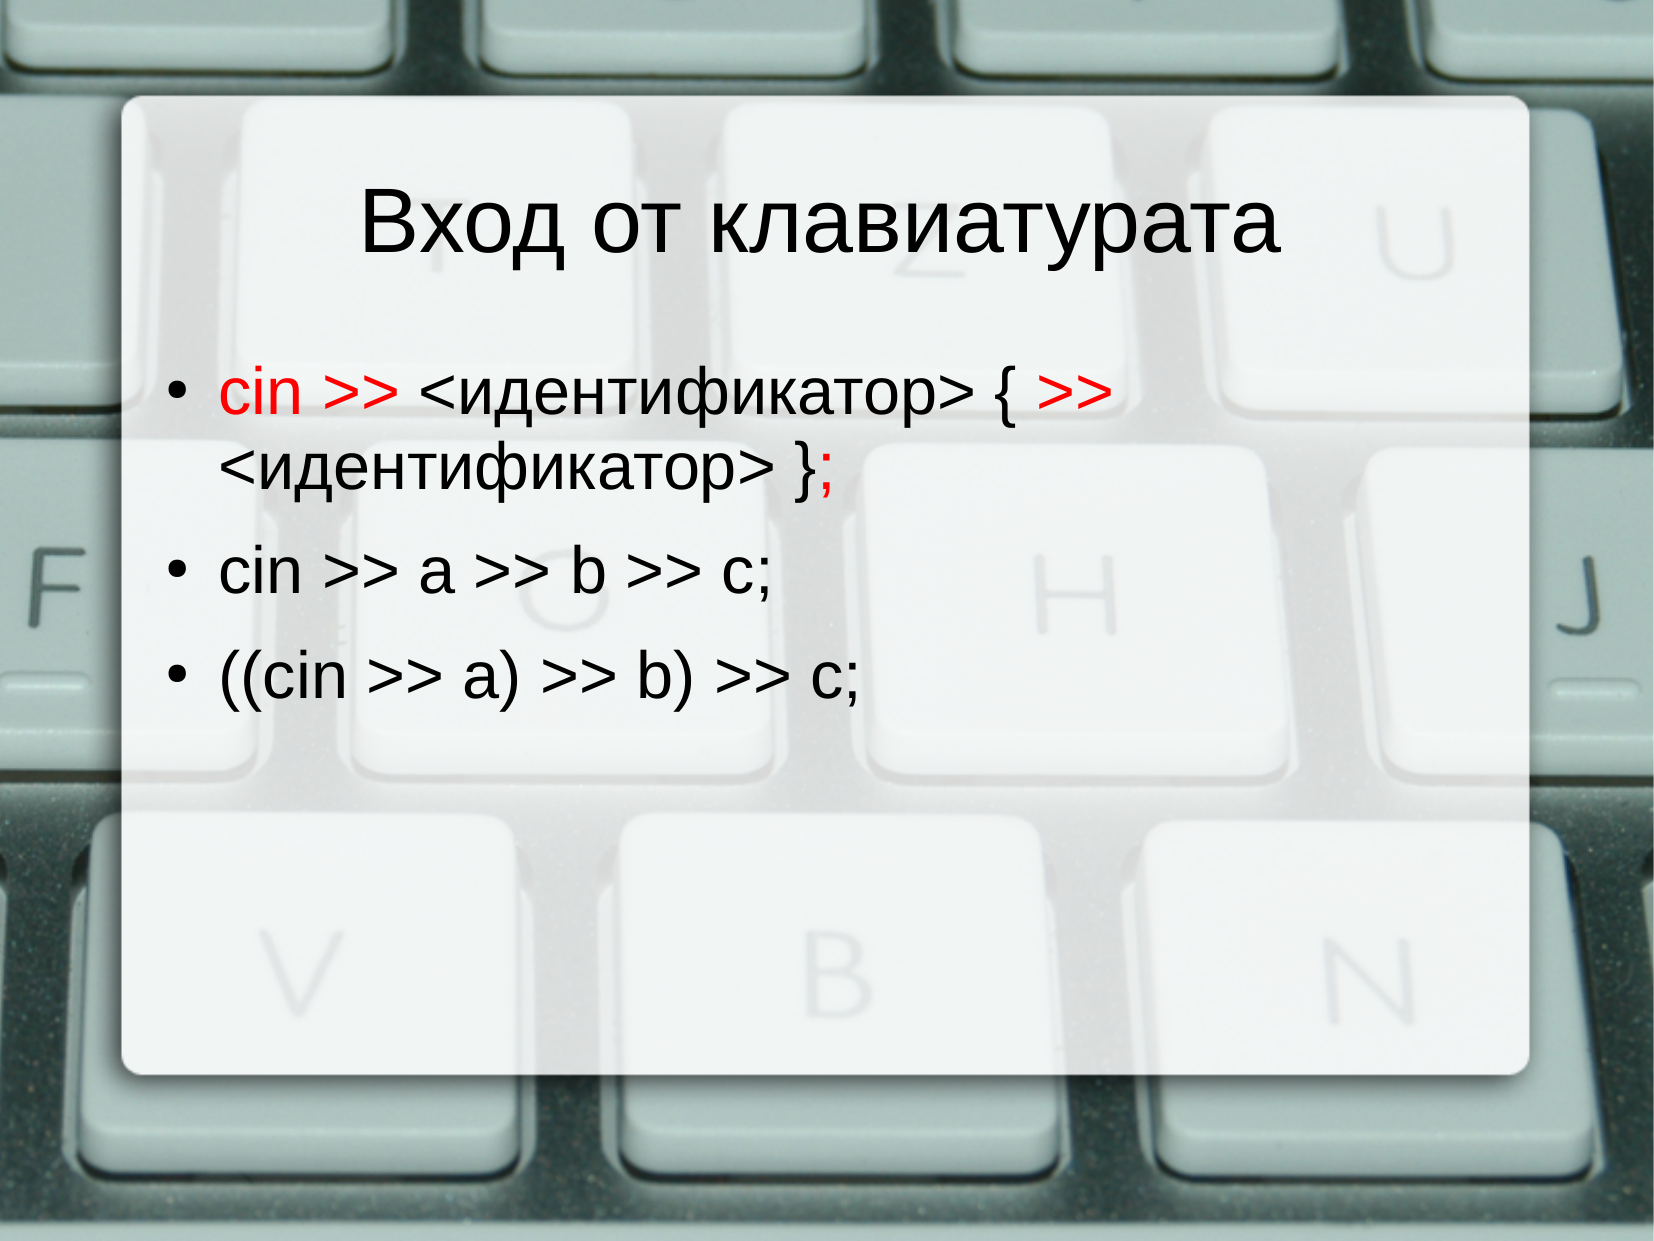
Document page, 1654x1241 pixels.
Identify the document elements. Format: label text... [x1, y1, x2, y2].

list cin >> <идентификатор> { >> <идентификатор> }; cin >> a >> b >> c; ((cin >> a) >> b) >> c; [147, 354, 1506, 1074]
title Вход от клавиатурата [135, 117, 1506, 325]
picture [0, 0, 1654, 1241]
